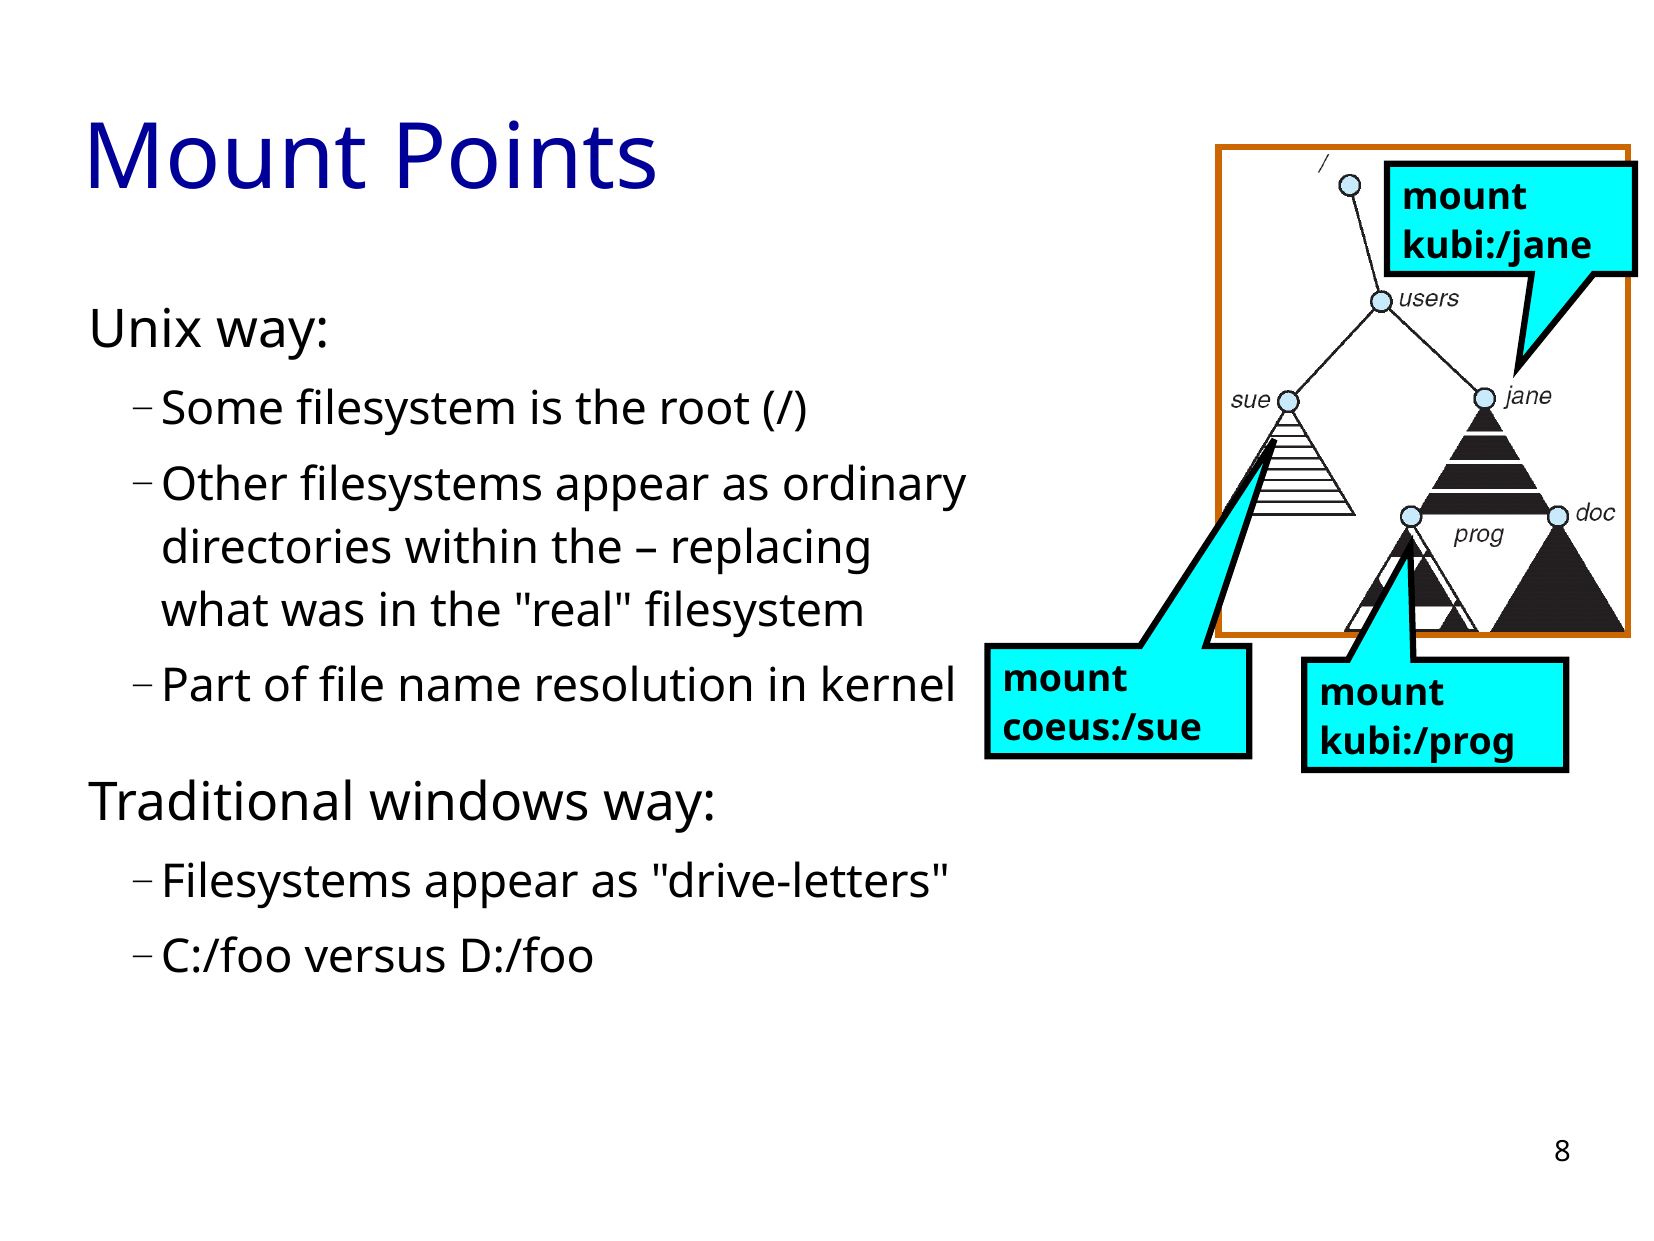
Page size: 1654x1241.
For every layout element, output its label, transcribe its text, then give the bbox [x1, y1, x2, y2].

picture [1221, 150, 1625, 633]
text_box mount kubi:/jane [1386, 163, 1636, 368]
text_box mount coeus:/sue [987, 439, 1275, 757]
text_box mount kubi:/prog [1304, 546, 1567, 771]
list Unix way: Some filesystem is the root (/) Other filesystems appear as ordinary directories within the – replacing what was in the "real" filesystem Part of file name resolution in kernel Traditional windows way: Filesystems appear as "drive-letters" C:/foo versus D:/foo [60, 290, 976, 1096]
title Mount Points [82, 49, 1571, 257]
